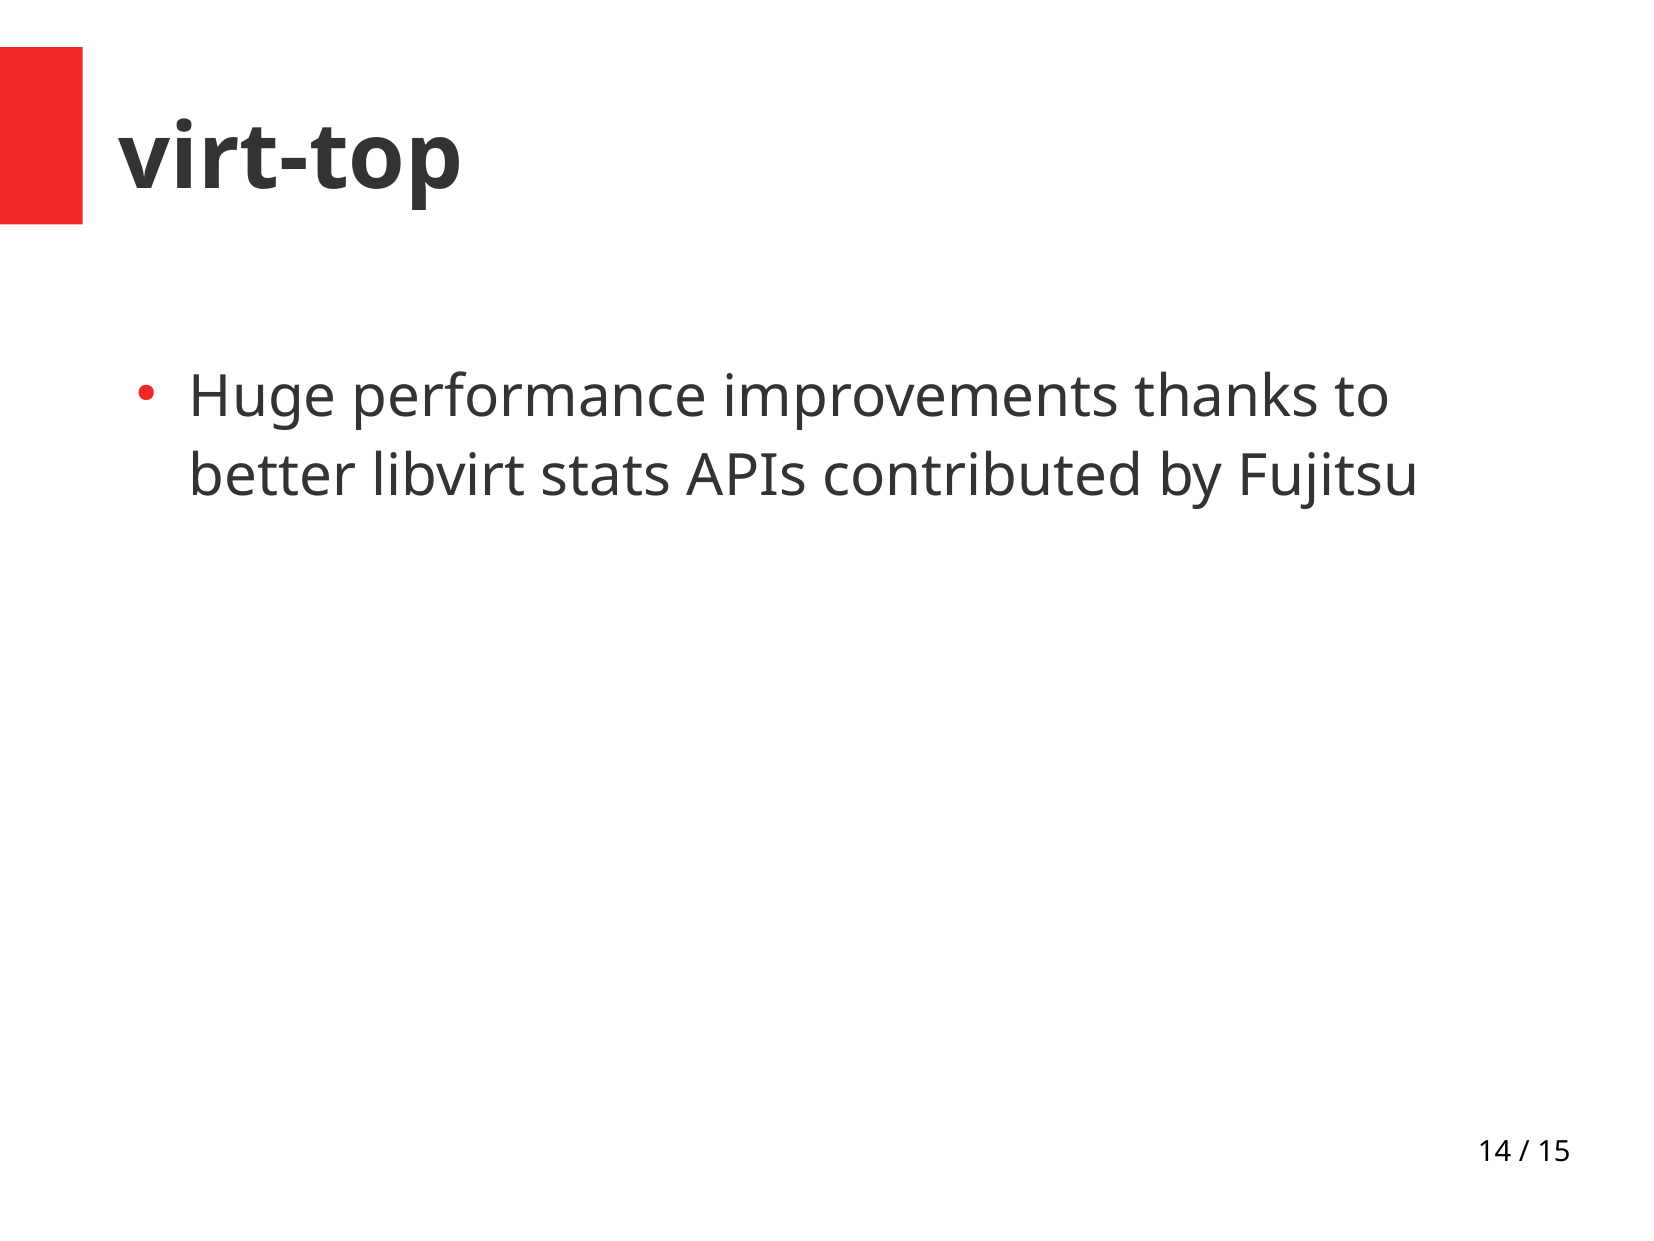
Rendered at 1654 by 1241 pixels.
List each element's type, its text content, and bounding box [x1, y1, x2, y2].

list Huge performance improvements thanks to better libvirt stats APIs contributed by Fujitsu [118, 354, 1536, 1074]
title virt-top [118, 49, 1571, 257]
